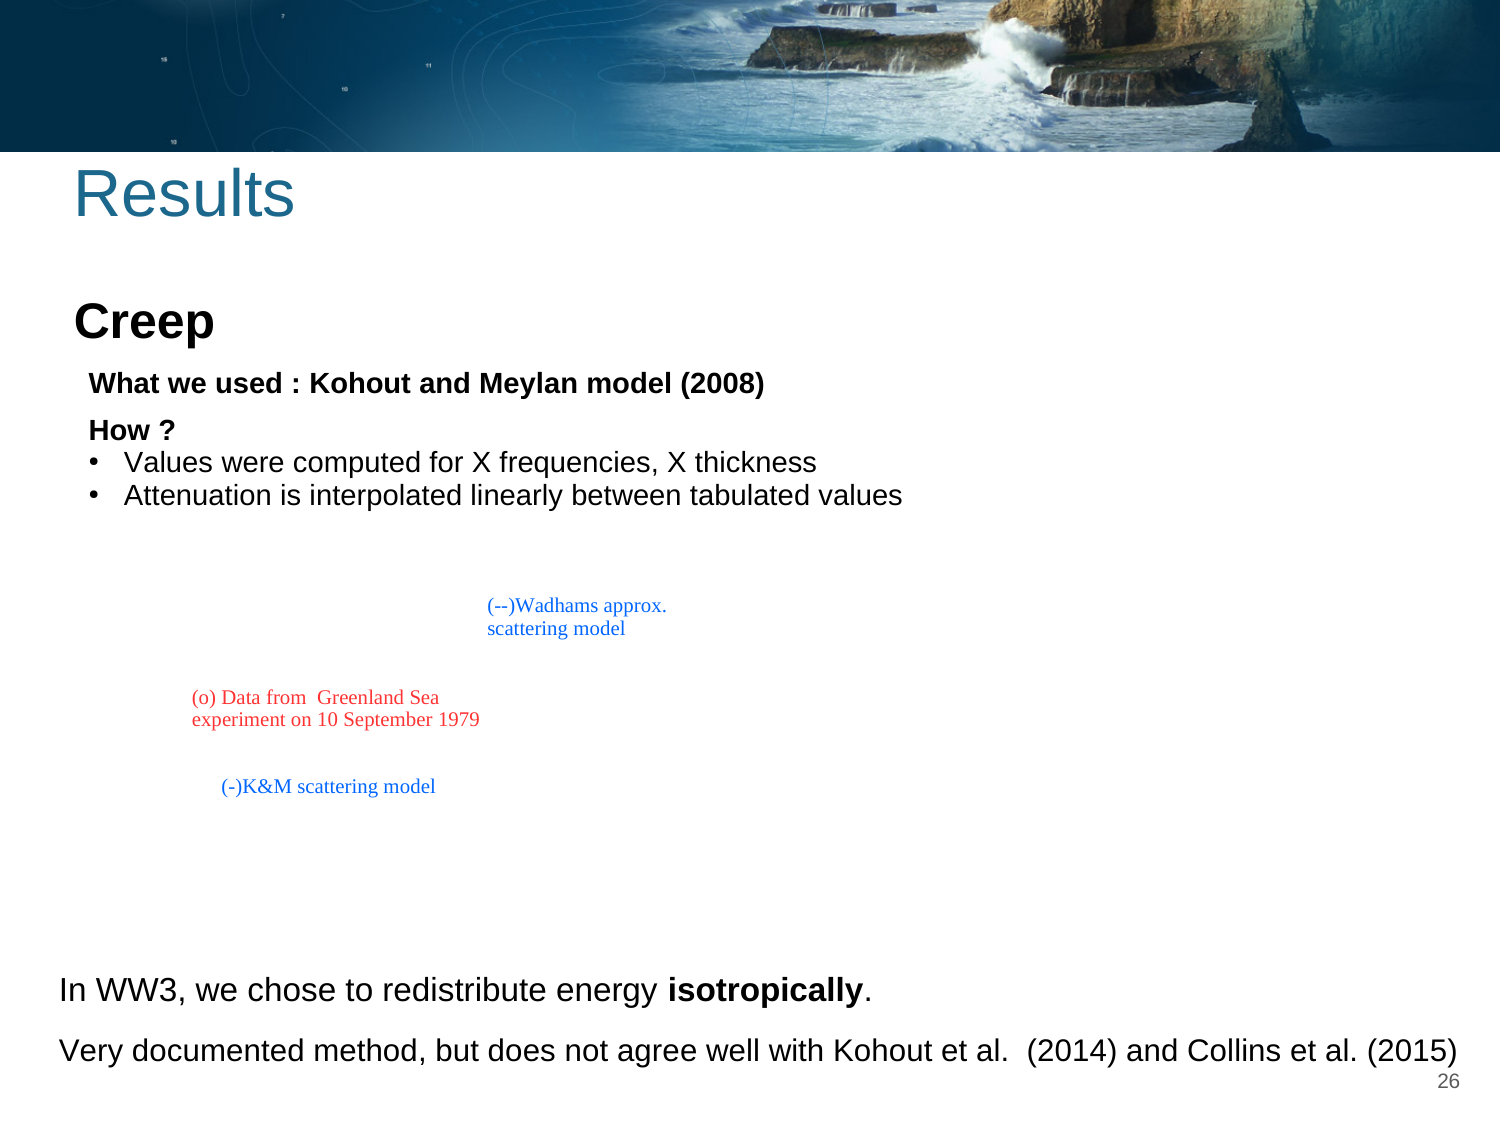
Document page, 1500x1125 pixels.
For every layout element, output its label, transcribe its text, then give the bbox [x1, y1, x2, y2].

text_box What we used : Kohout and Meylan model (2008) [88, 367, 1500, 401]
text_box (o) Data from Greenland Sea experiment on 10 September 1979 [177, 679, 502, 742]
text_box (-)K&M scattering model [206, 767, 502, 808]
text_box Creep [59, 277, 1241, 434]
text_box (--)Wadhams approx. scattering model [472, 587, 768, 650]
picture [0, 0, 1500, 152]
title Results [59, 102, 1244, 278]
text_box Very documented method, but does not agree well with Kohout et al. (2014) and Collins et al. (2015) [59, 1033, 1500, 1069]
text_box How ? Values were computed for X frequencies, X thickness Attenuation is interpolated linearly between tabulated values [88, 413, 945, 512]
text_box In WW3, we chose to redistribute energy isotropically. [59, 971, 916, 1009]
